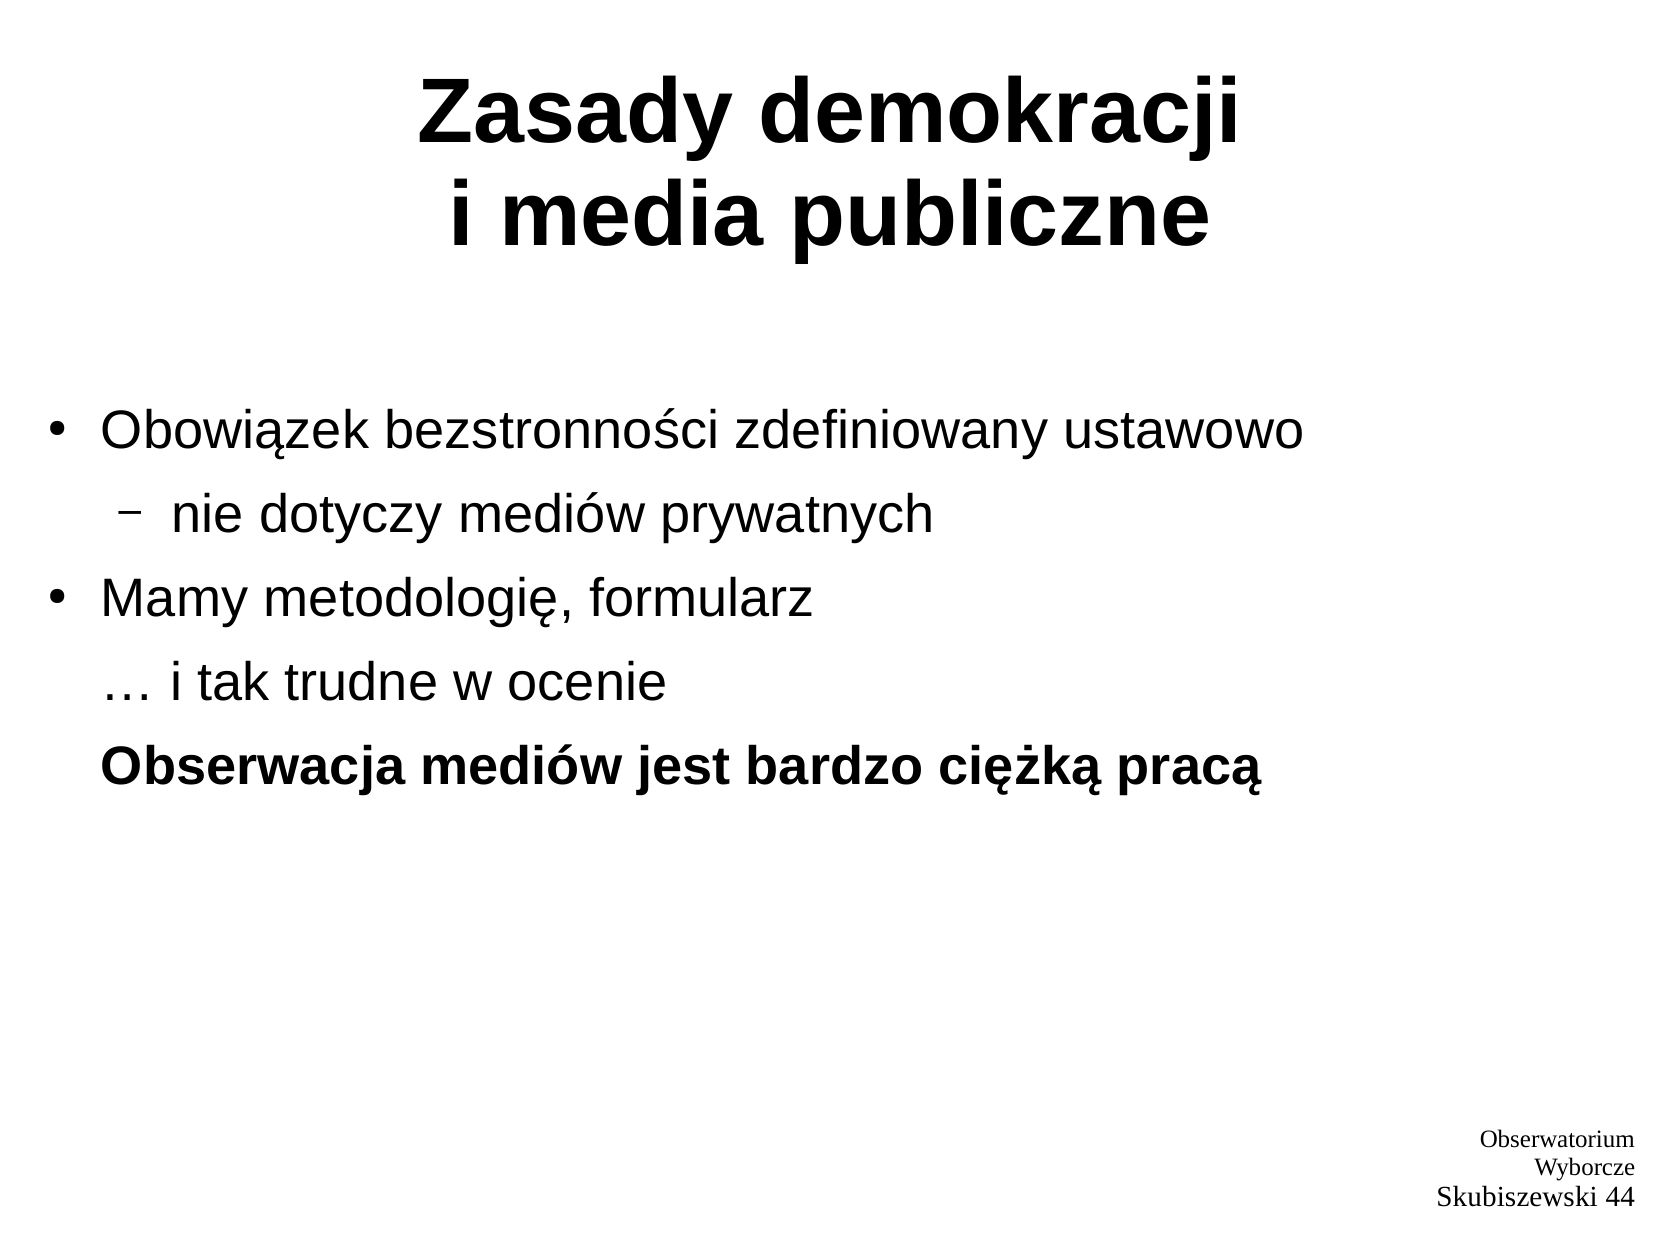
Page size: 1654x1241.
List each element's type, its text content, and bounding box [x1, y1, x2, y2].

list Obowiązek bezstronności zdefiniowany ustawowo nie dotyczy mediów prywatnych Mamy metodologię, formularz … i tak trudne w ocenie Obserwacja mediów jest bardzo ciężką pracą [30, 315, 1583, 1156]
title Zasady demokracji i media publiczne [86, 60, 1575, 266]
